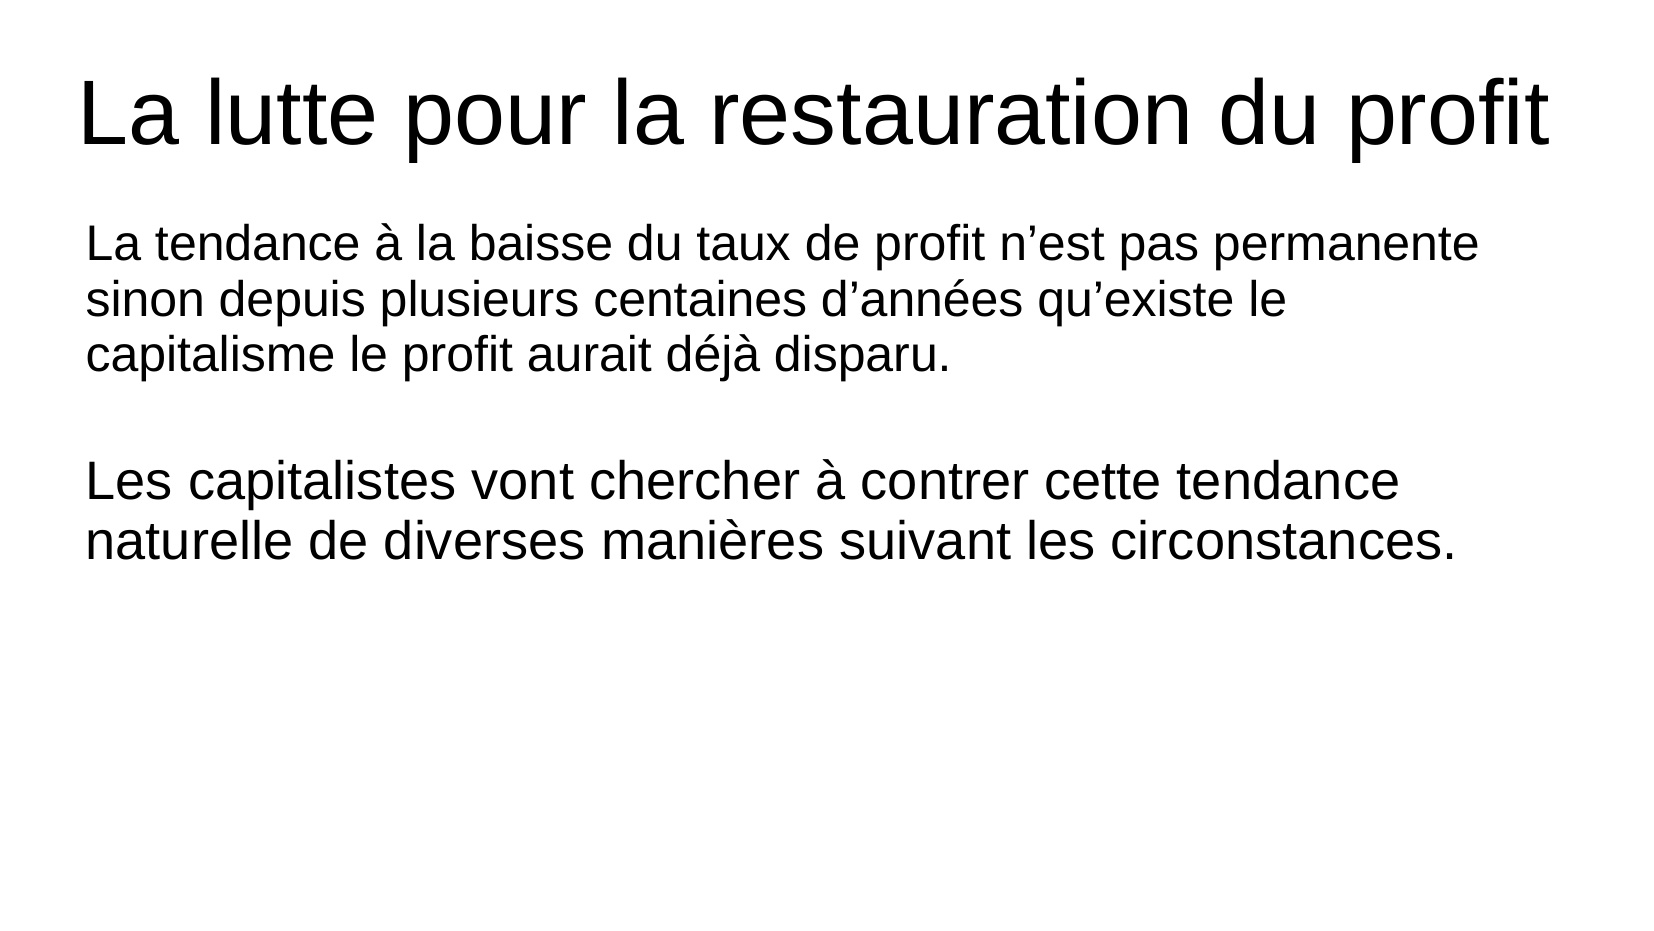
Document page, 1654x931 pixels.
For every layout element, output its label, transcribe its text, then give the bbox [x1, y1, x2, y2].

title La lutte pour la restauration du profit [70, 35, 1559, 191]
text_box La tendance à la baisse du taux de profit n’est pas permanente sinon depuis plusieurs centaines d’années qu’existe le capitalisme le profit aurait déjà disparu. [70, 207, 1548, 390]
text_box Les capitalistes vont chercher à contrer cette tendance naturelle de diverses manières suivant les circonstances. [70, 442, 1548, 579]
